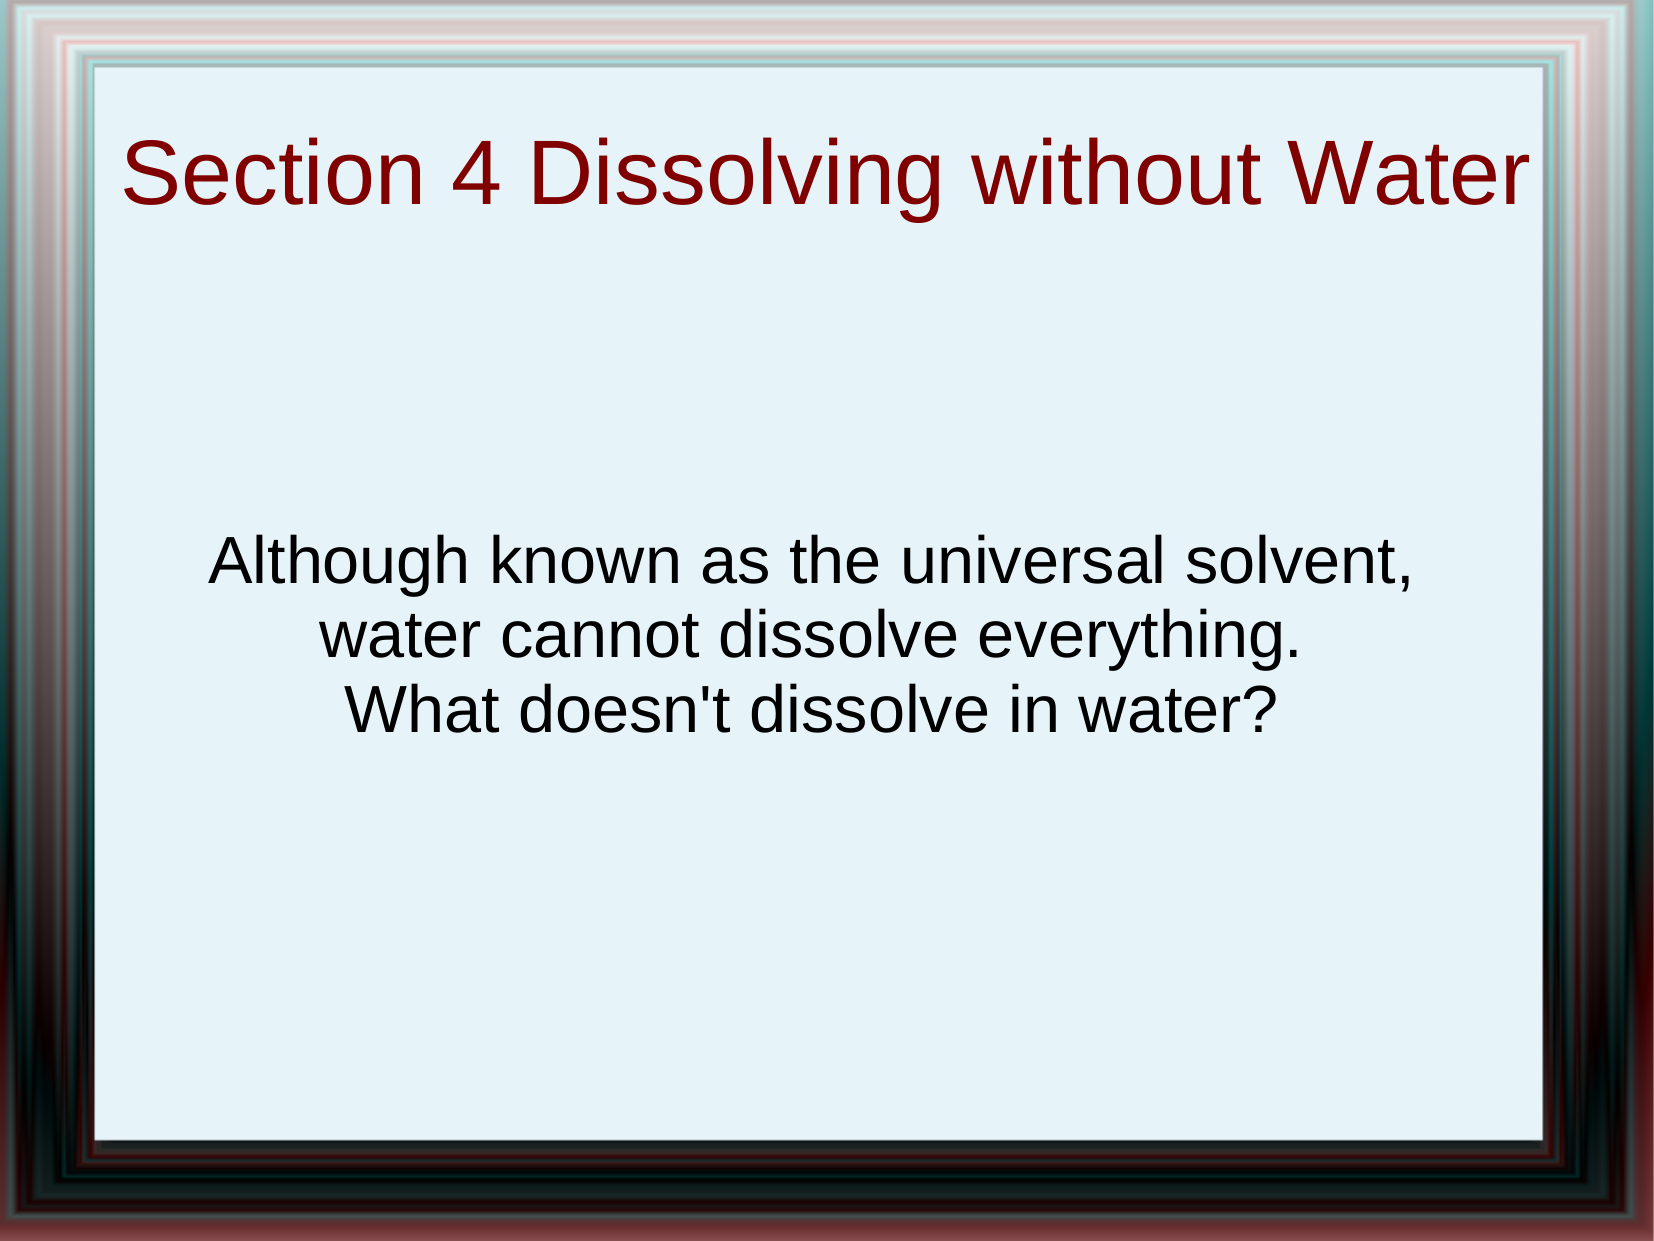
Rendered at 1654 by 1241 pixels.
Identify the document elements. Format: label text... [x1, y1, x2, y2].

title Section 4 Dissolving without Water [118, 88, 1536, 257]
picture [0, 0, 1654, 1241]
subtitle Although known as the universal solvent, water cannot dissolve everything. What doesn't dissolve in water? [118, 324, 1506, 945]
